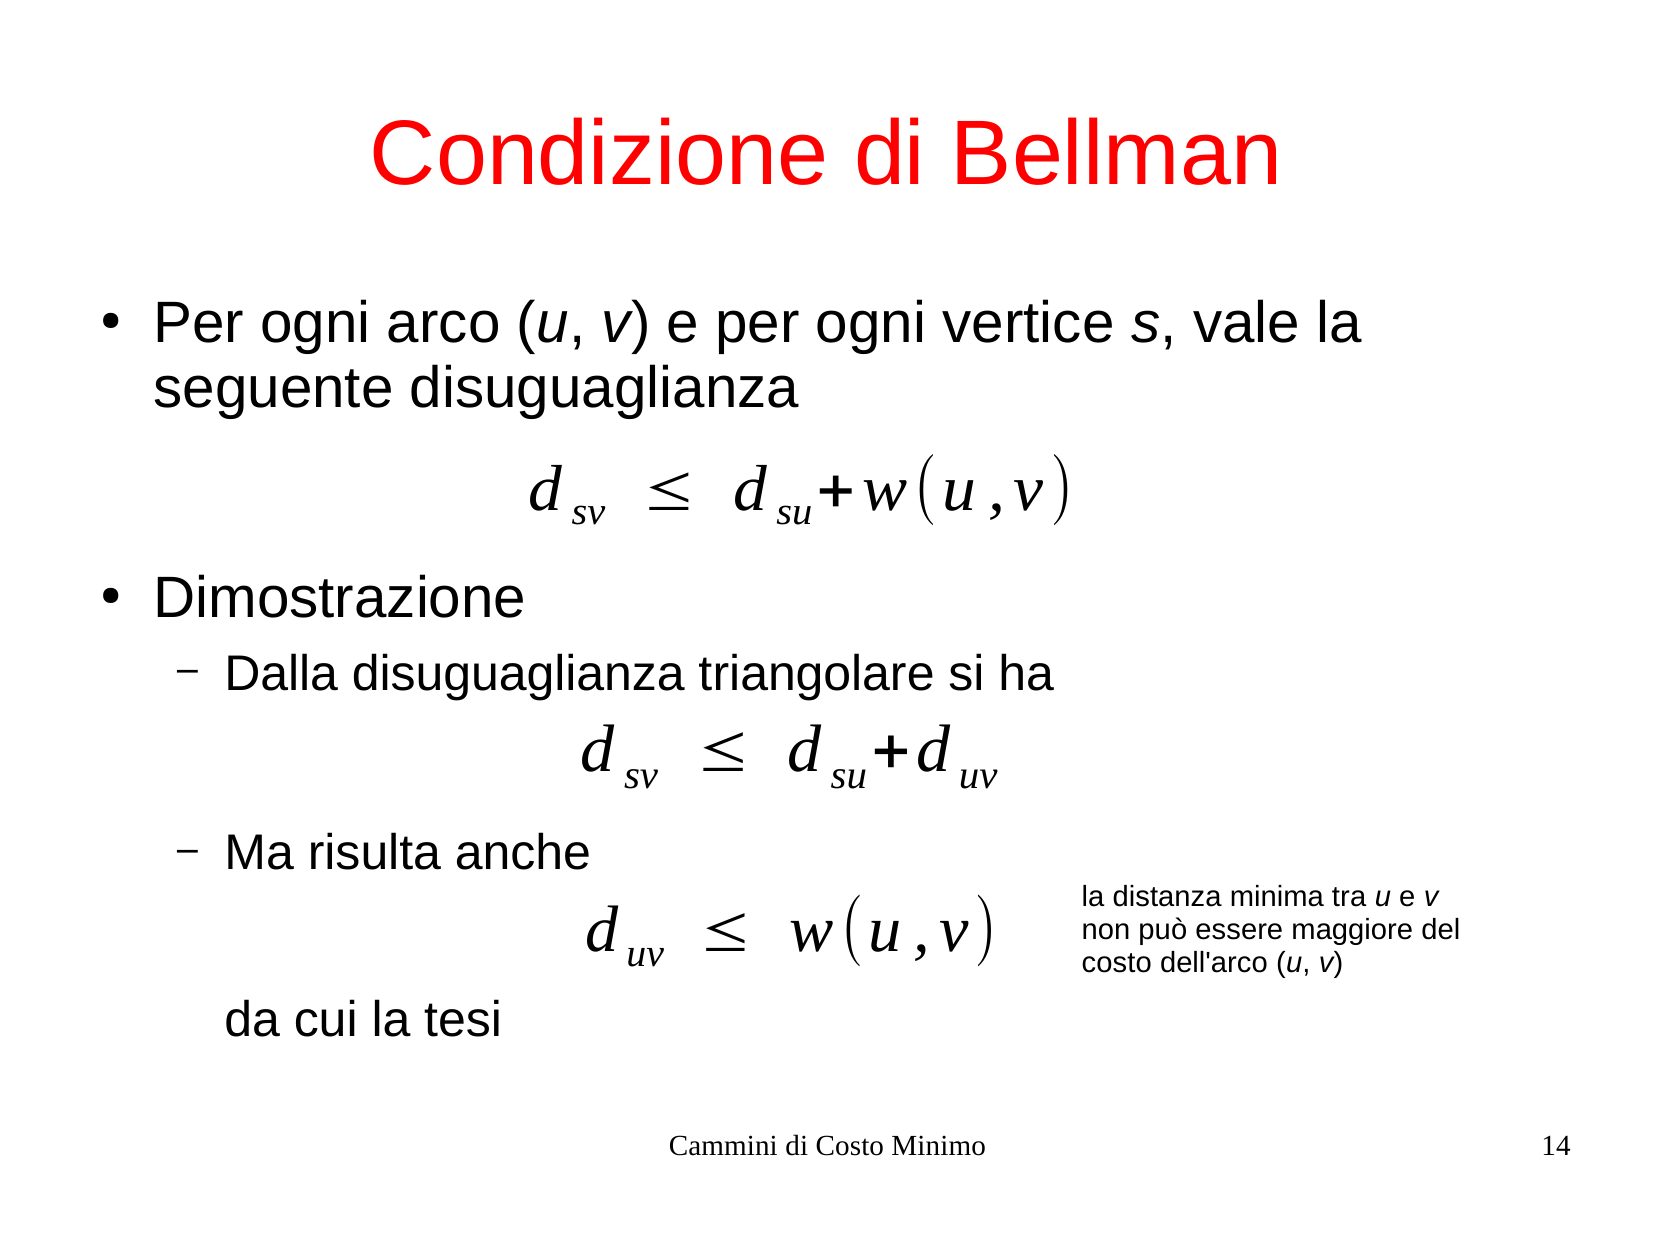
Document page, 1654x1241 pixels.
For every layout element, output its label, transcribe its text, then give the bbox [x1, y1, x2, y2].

chart [572, 712, 1006, 797]
list Per ogni arco (u, v) e per ogni vertice s, vale la seguente disuguaglianza Dimostrazione Dalla disuguaglianza triangolare si ha Ma risulta anche da cui la tesi [82, 290, 1571, 1109]
title Condizione di Bellman [82, 49, 1571, 257]
text_box la distanza minima tra u e v non può essere maggiore del costo dell'arco (u, v) [1081, 880, 1495, 998]
chart [520, 450, 1080, 534]
chart [577, 890, 1004, 976]
